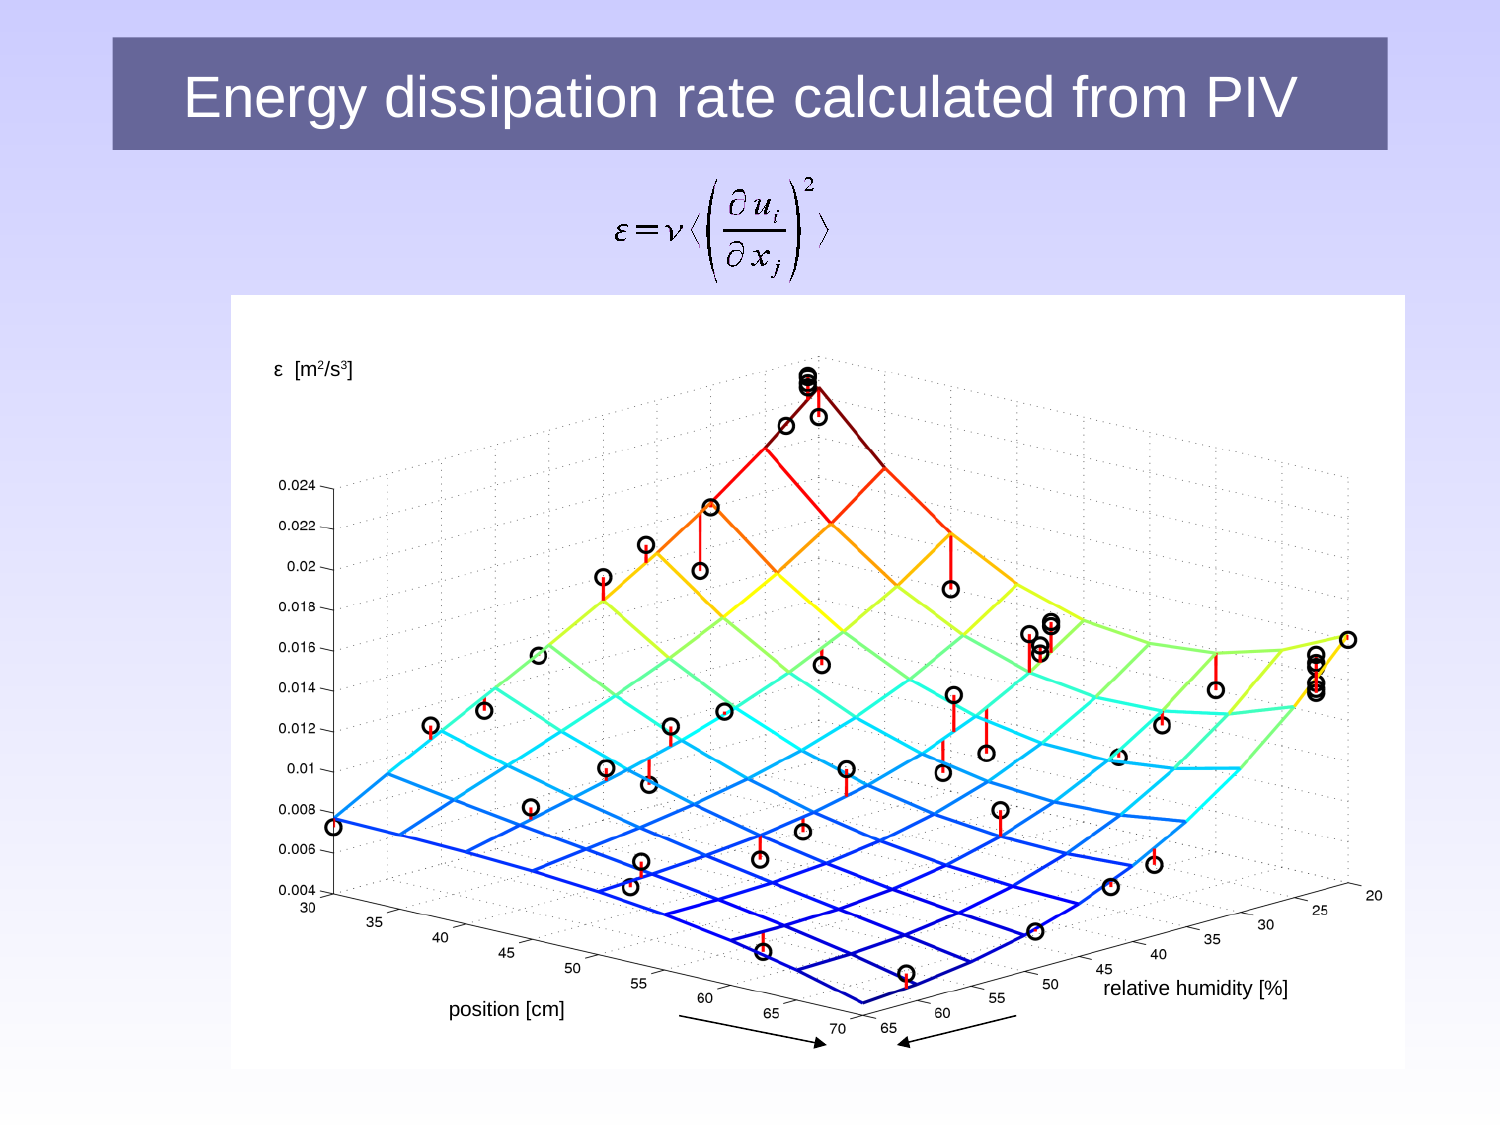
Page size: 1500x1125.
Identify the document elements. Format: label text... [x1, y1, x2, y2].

text_box Energy dissipation rate calculated from PIV [112, 37, 1388, 150]
picture [609, 171, 835, 286]
picture [231, 295, 1405, 1070]
text_box relative humidity [%] [1088, 967, 1475, 1029]
text_box ε [m2/s3] [259, 348, 641, 447]
text_box position [cm] [434, 988, 654, 1049]
